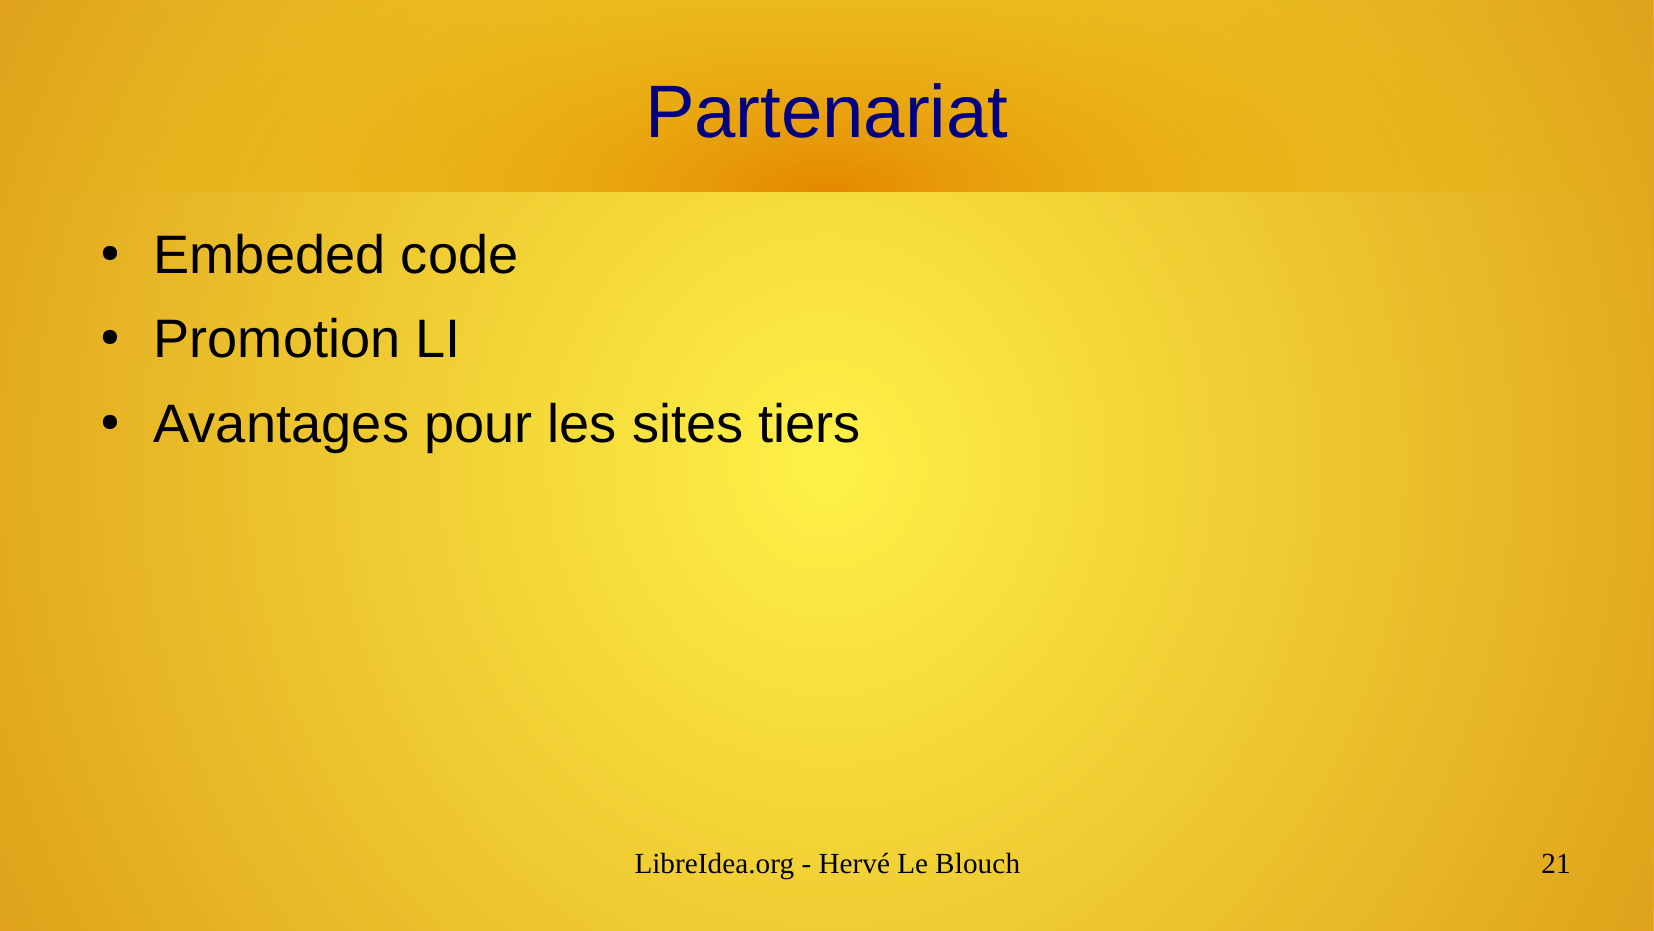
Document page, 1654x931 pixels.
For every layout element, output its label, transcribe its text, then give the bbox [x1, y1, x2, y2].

title Partenariat [82, 35, 1571, 189]
list Embeded code Promotion LI Avantages pour les sites tiers [82, 224, 1571, 764]
